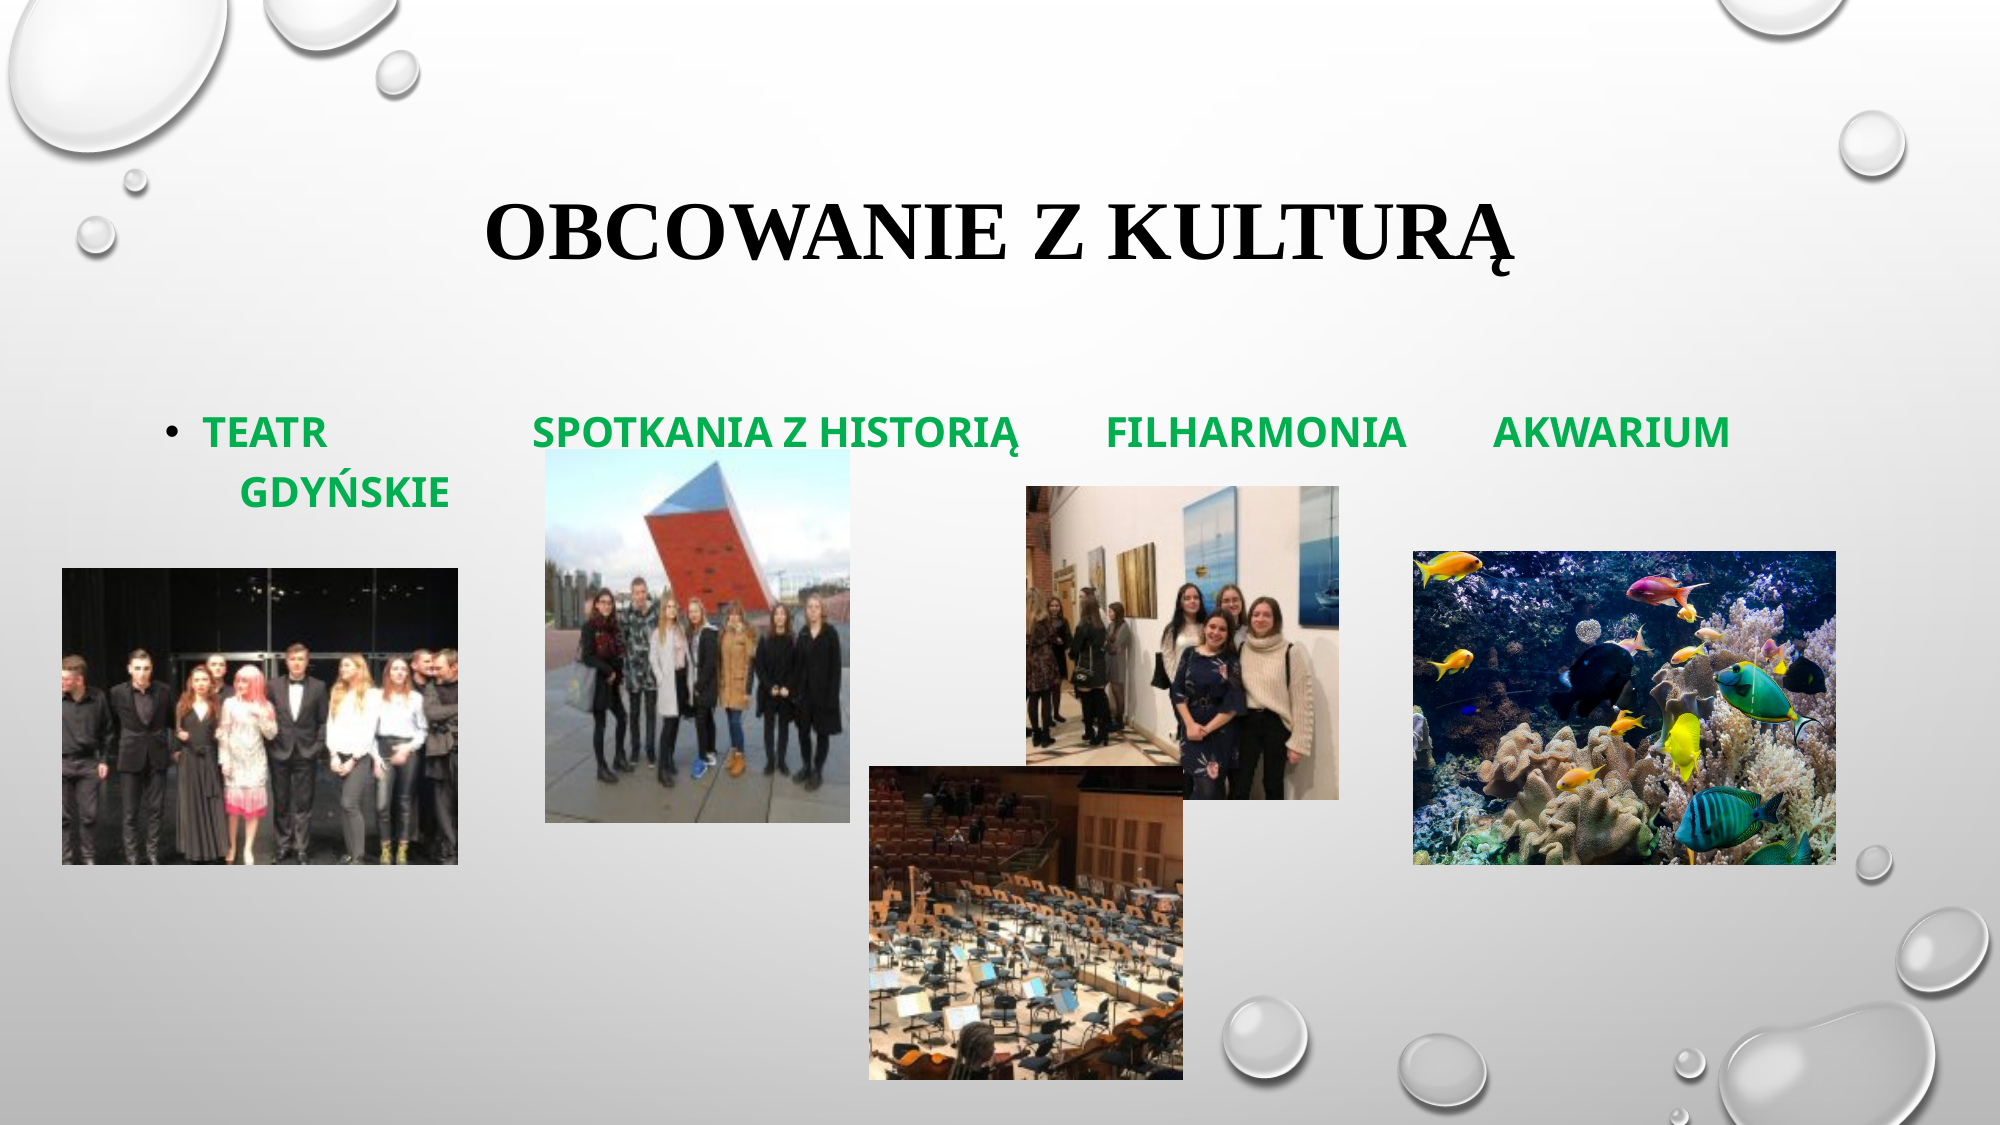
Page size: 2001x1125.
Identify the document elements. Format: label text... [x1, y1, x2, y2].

picture [1413, 551, 1836, 865]
title obcowanie z kulturą [149, 101, 1851, 364]
picture [869, 486, 1339, 1080]
list TEATR SPOTKANIA Z HISTORIĄ FILHARMONIA AKWARIUM GDYŃSKIE [149, 388, 1850, 950]
picture [62, 568, 458, 865]
picture [545, 449, 850, 823]
